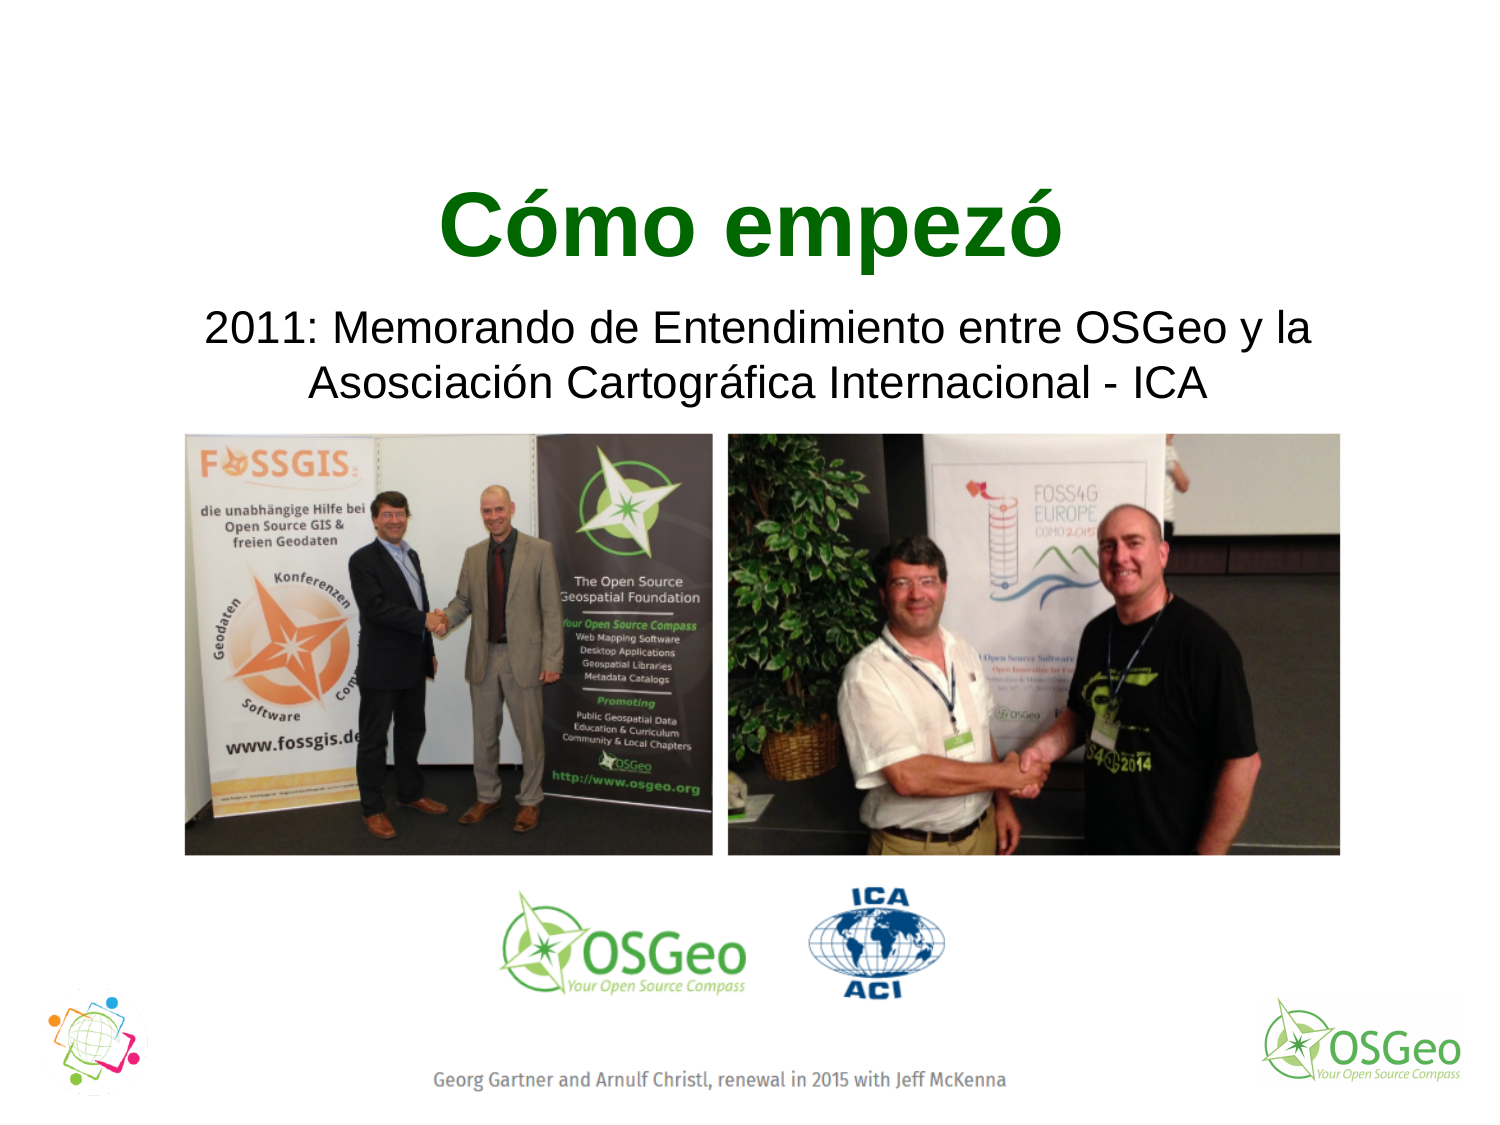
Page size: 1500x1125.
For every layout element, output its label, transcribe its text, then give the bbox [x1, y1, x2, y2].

picture [1261, 997, 1463, 1085]
picture [40, 987, 148, 1096]
picture [171, 425, 1353, 867]
picture [425, 873, 1016, 1095]
list 2011: Memorando de Entendimiento entre OSGeo y la Asosciación Cartográfica Internacional - ICA [118, 290, 1400, 416]
title Cómo empezó [76, 137, 1427, 303]
